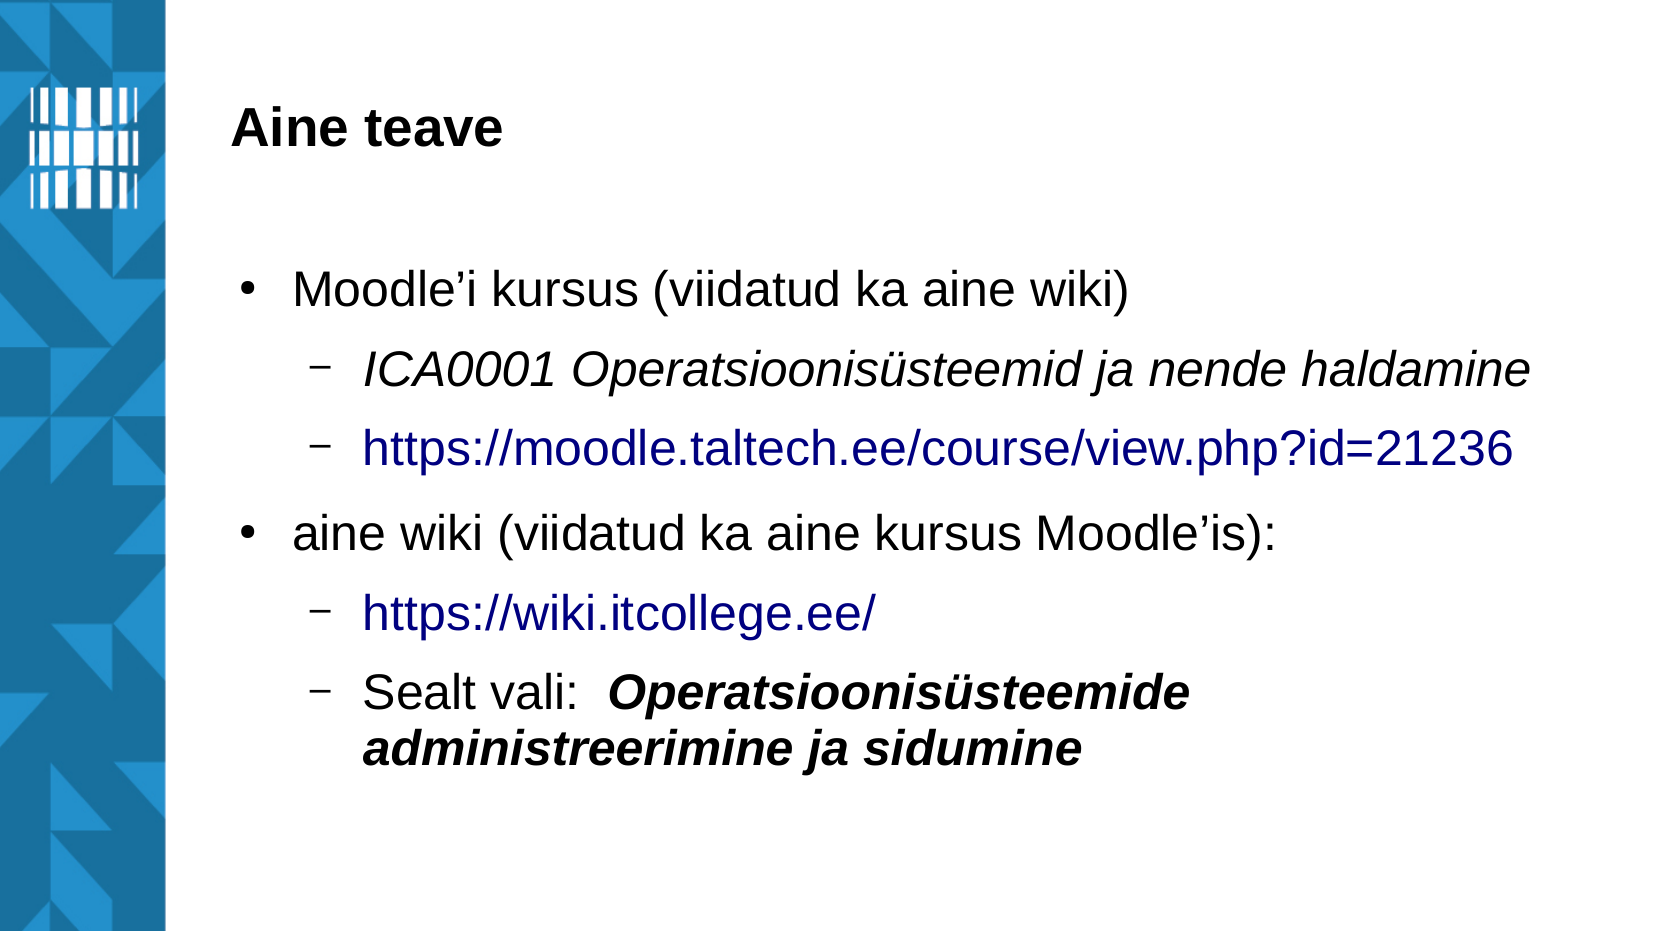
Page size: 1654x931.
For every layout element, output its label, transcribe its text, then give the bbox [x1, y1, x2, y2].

list Moodle’i kursus (viidatud ka aine wiki) ICA0001 Operatsioonisüsteemid ja nende haldamine https://moodle.taltech.ee/course/view.php?id=21236 aine wiki (viidatud ka aine kursus Moodle’is): https://wiki.itcollege.ee/ Sealt vali: Operatsioonisüsteemide administreerimine ja sidumine [221, 261, 1625, 931]
title Aine teave [230, 41, 1595, 214]
